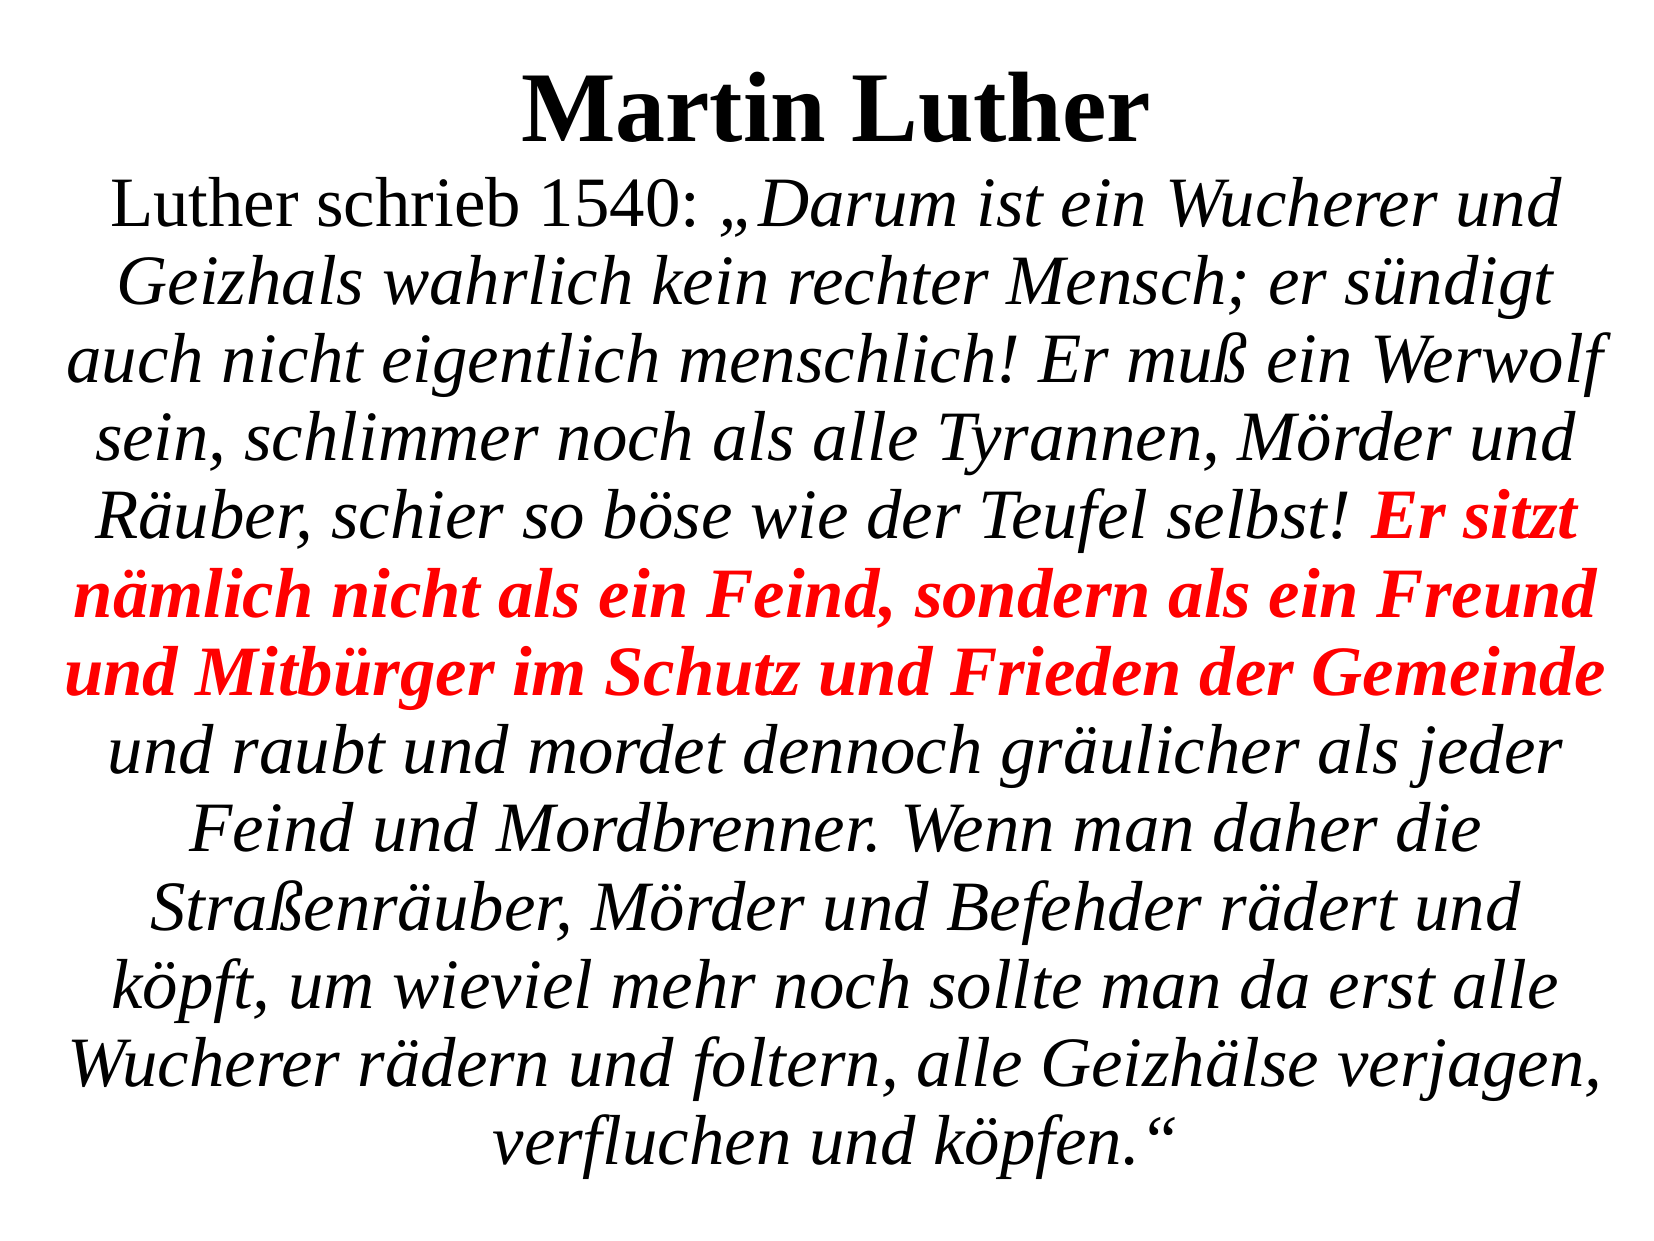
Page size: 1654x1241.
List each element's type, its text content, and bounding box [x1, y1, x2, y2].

text_box Martin Luther Luther schrieb 1540: „Darum ist ein Wucherer und Geizhals wahrlich kein rechter Mensch; er sündigt auch nicht eigentlich menschlich! Er muß ein Werwolf sein, schlimmer noch als alle Tyrannen, Mörder und Räuber, schier so böse wie der Teufel selbst! Er sitzt nämlich nicht als ein Feind, sondern als ein Freund und Mitbürger im Schutz und Frieden der Gemeinde und raubt und mordet dennoch gräulicher als jeder Feind und Mordbrenner. Wenn man daher die Straßenräuber, Mörder und Befehder rädert und köpft, um wieviel mehr noch sollte man da erst alle Wucherer rädern und foltern, alle Geizhälse verjagen, verfluchen und köpfen.“ [49, 44, 1625, 1195]
